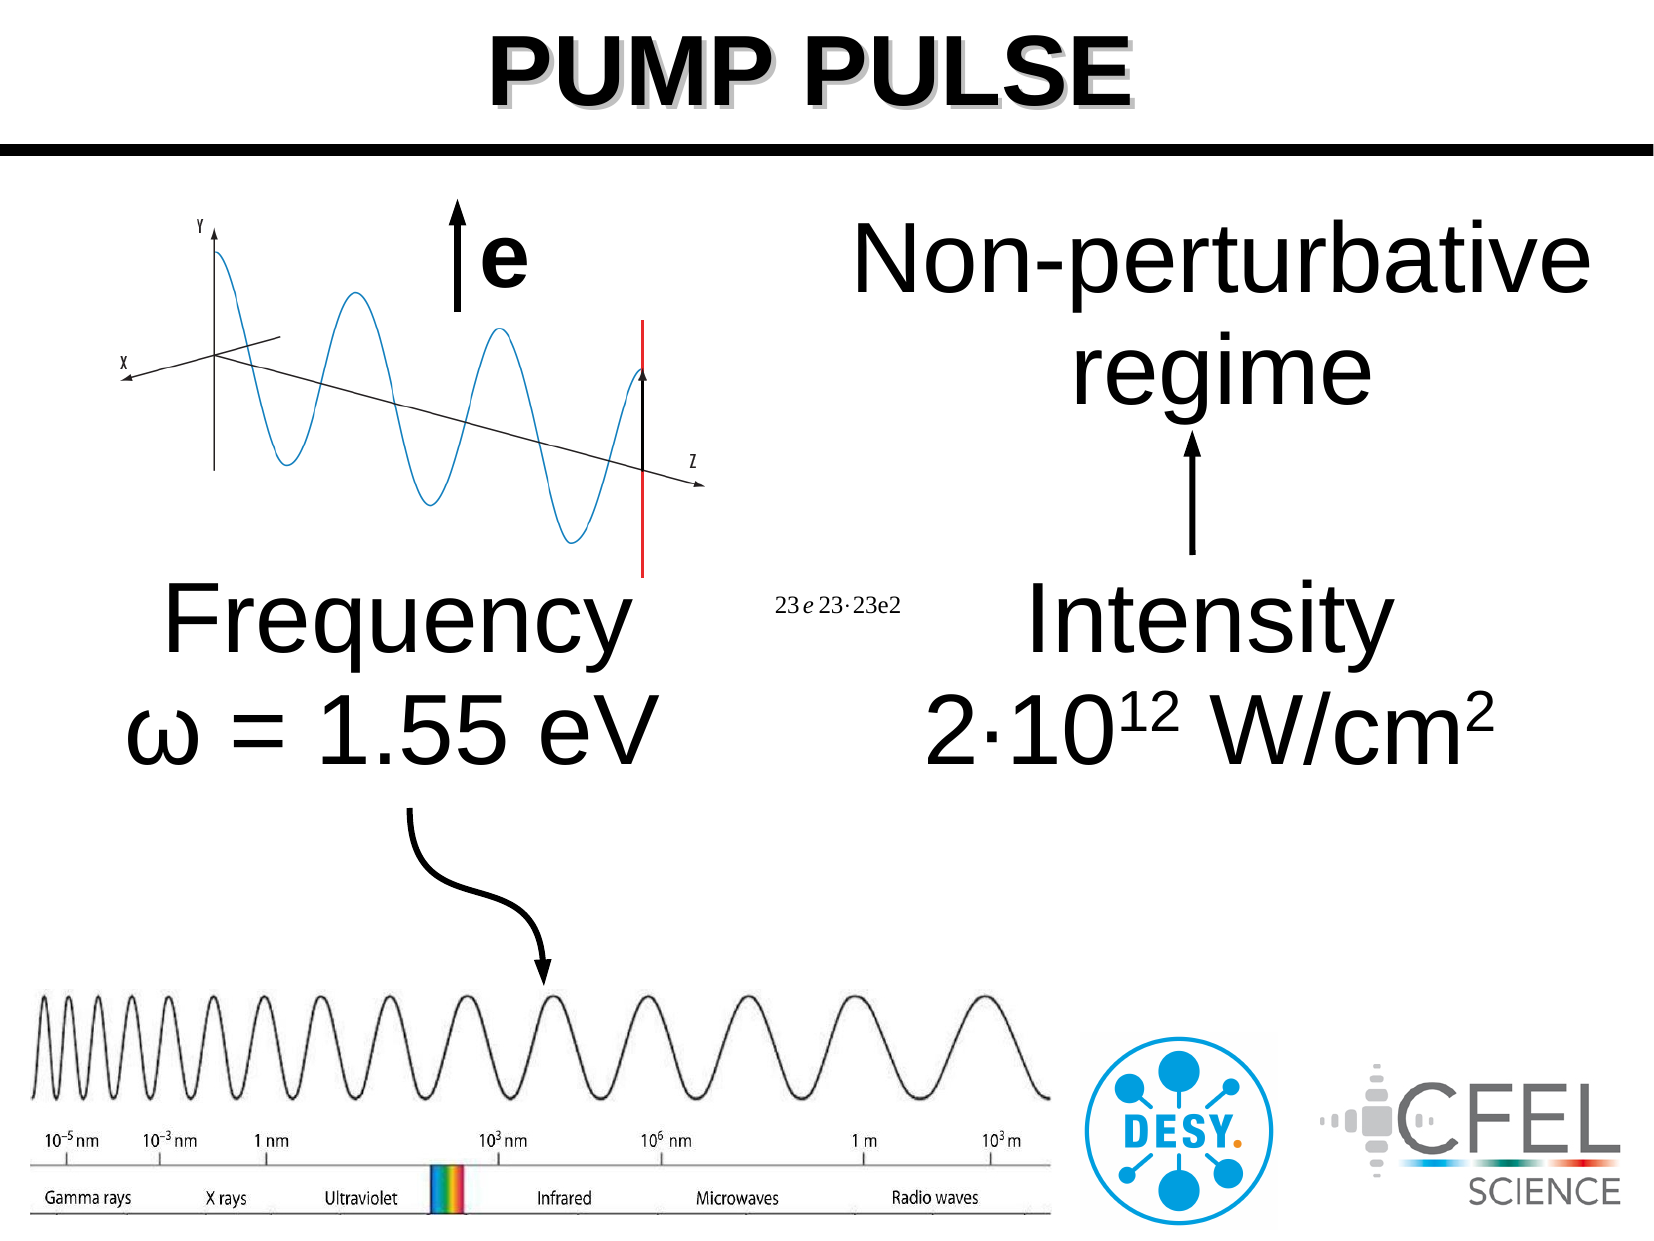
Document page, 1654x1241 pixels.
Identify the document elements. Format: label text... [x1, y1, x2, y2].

text_box Non-perturbative regime [810, 195, 1636, 546]
text_box e [465, 197, 541, 316]
chart [768, 591, 840, 620]
title PUMP PULSE [0, 0, 1654, 151]
picture [1320, 1064, 1621, 1213]
picture [1080, 1032, 1278, 1231]
text_box Intensity 2∙1012 W/cm2 [840, 555, 1546, 906]
picture [120, 174, 705, 555]
text_box Frequency ω = 1.55 eV [60, 555, 736, 794]
picture [30, 989, 1052, 1216]
